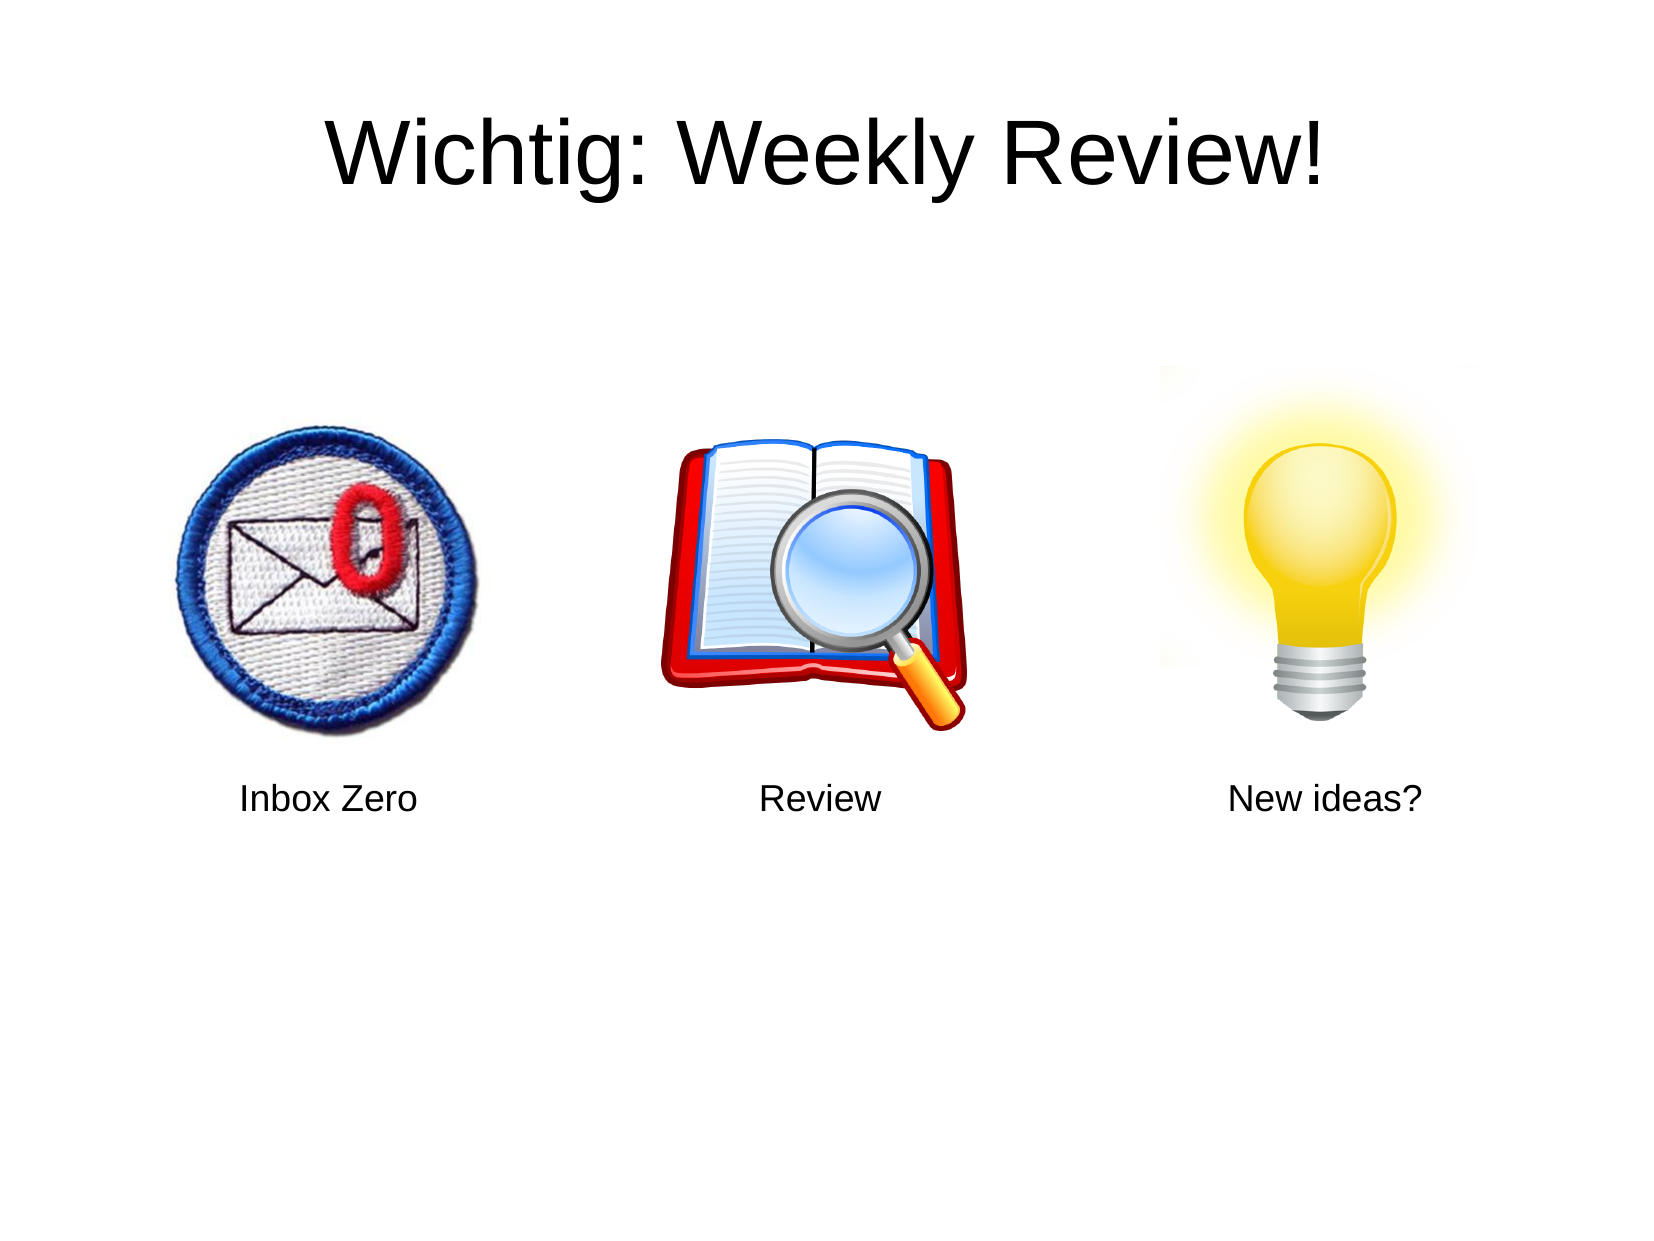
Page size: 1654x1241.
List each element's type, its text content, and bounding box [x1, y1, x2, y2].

picture [661, 425, 967, 731]
text_box Inbox Zero [224, 769, 433, 827]
title Wichtig: Weekly Review! [82, 49, 1571, 257]
picture [153, 401, 490, 751]
picture [1160, 366, 1477, 721]
text_box New ideas? [1212, 769, 1437, 827]
text_box Review [744, 769, 896, 827]
